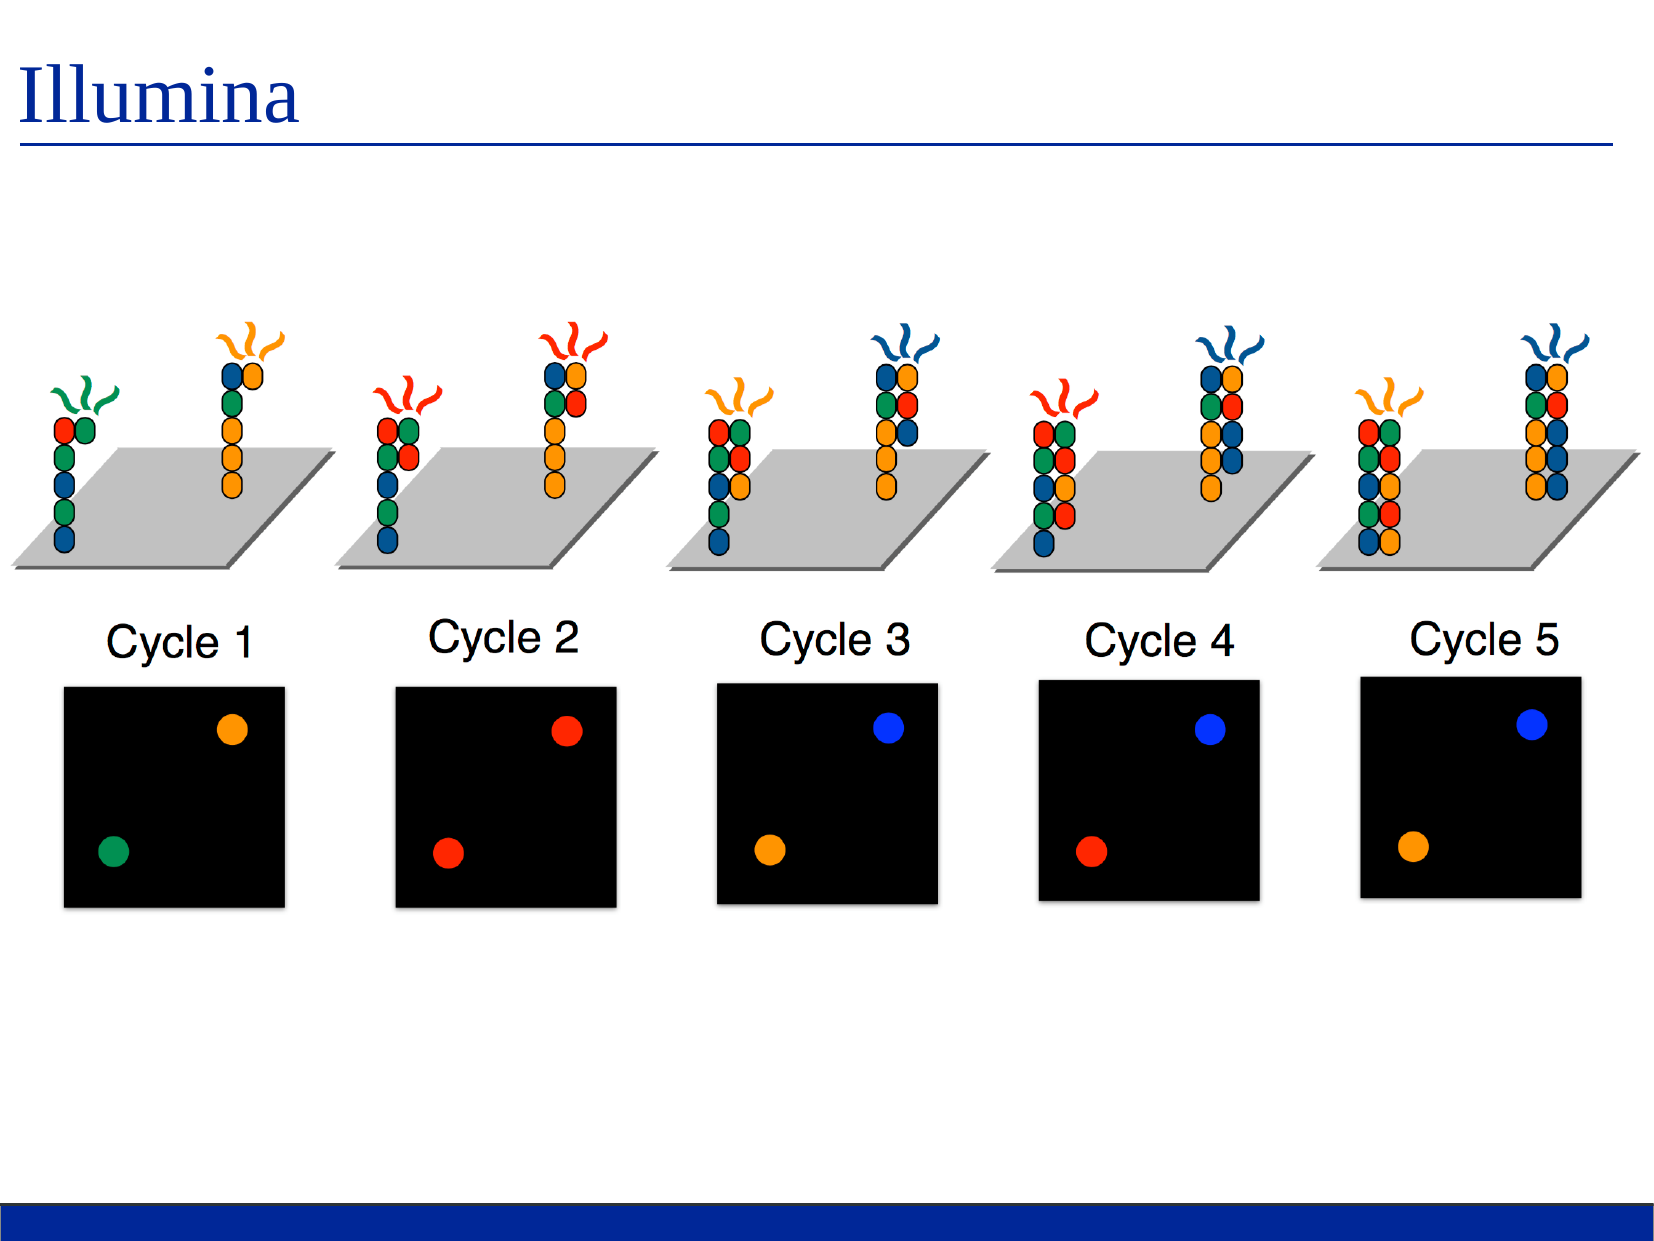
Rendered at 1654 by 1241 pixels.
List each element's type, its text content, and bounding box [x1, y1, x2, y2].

picture [8, 305, 1651, 941]
title Illumina [17, 0, 1589, 198]
